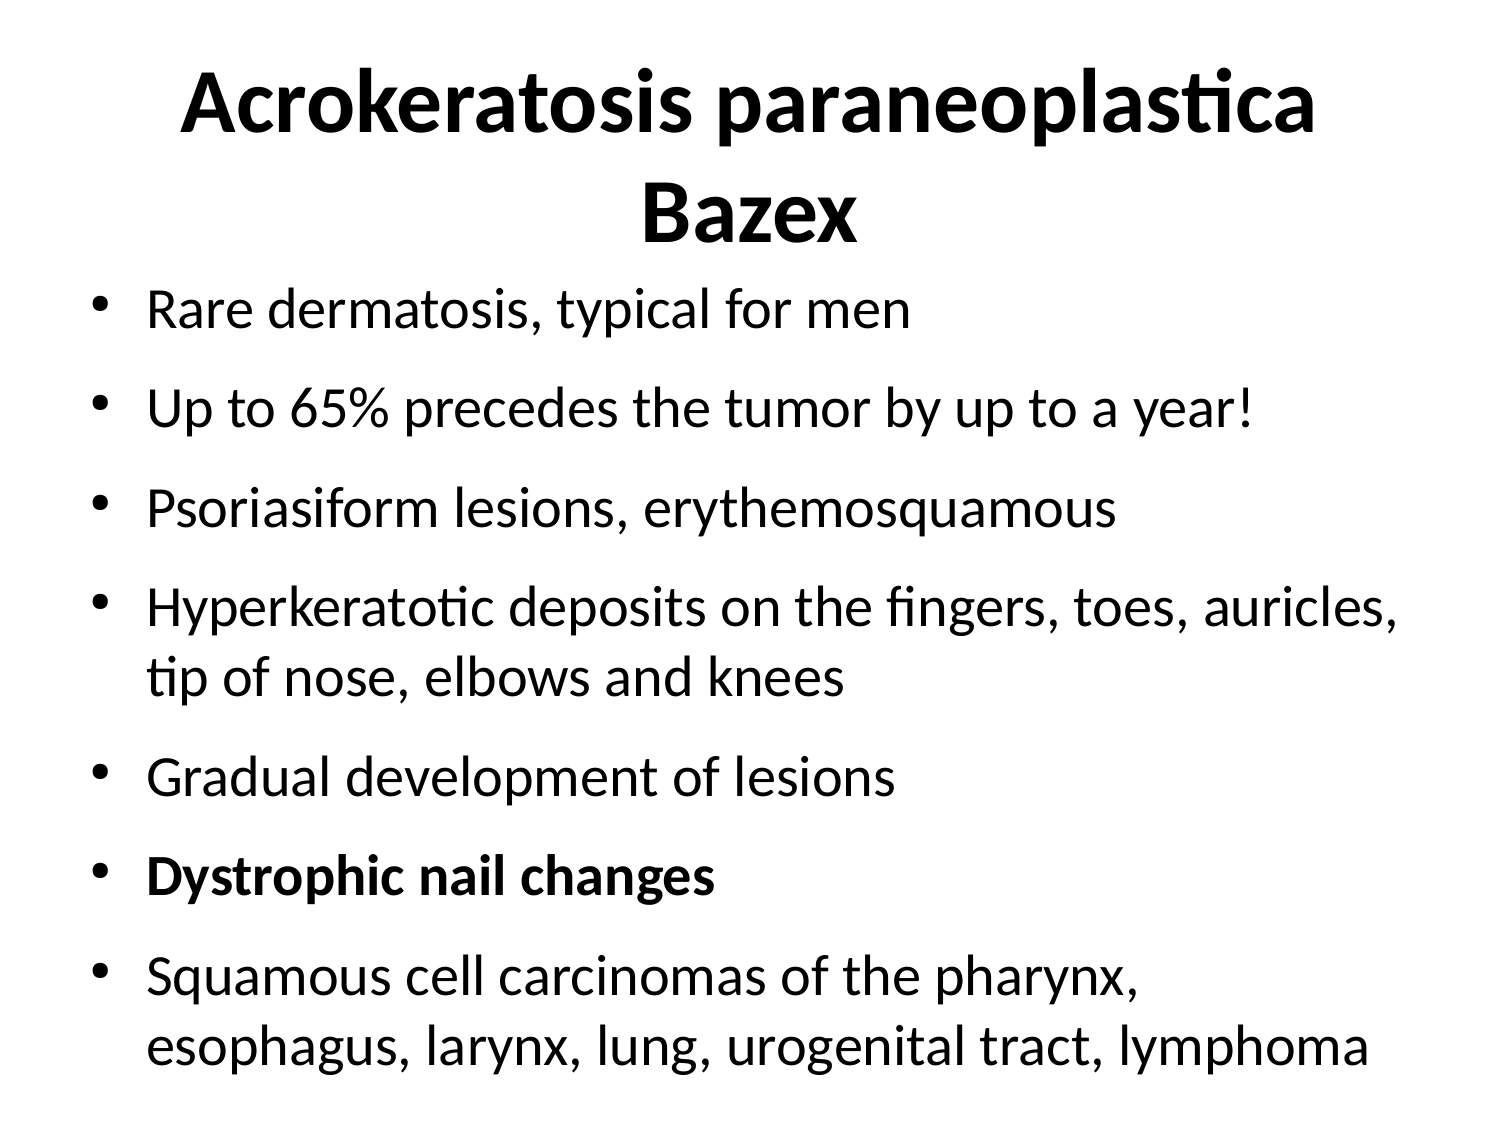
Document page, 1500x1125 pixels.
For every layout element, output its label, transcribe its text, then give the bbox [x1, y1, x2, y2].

title Acrokeratosis paraneoplastica Bazex [75, 33, 1425, 221]
list Rare dermatosis, typical for men Up to 65% precedes the tumor by up to a year! Psoriasiform lesions, erythemosquamous Hyperkeratotic deposits on the fingers, toes, auricles, tip of nose, elbows and knees Gradual development of lesions Dystrophic nail changes Squamous cell carcinomas of the pharynx, esophagus, larynx, lung, urogenital tract, lymphoma [75, 262, 1425, 1071]
